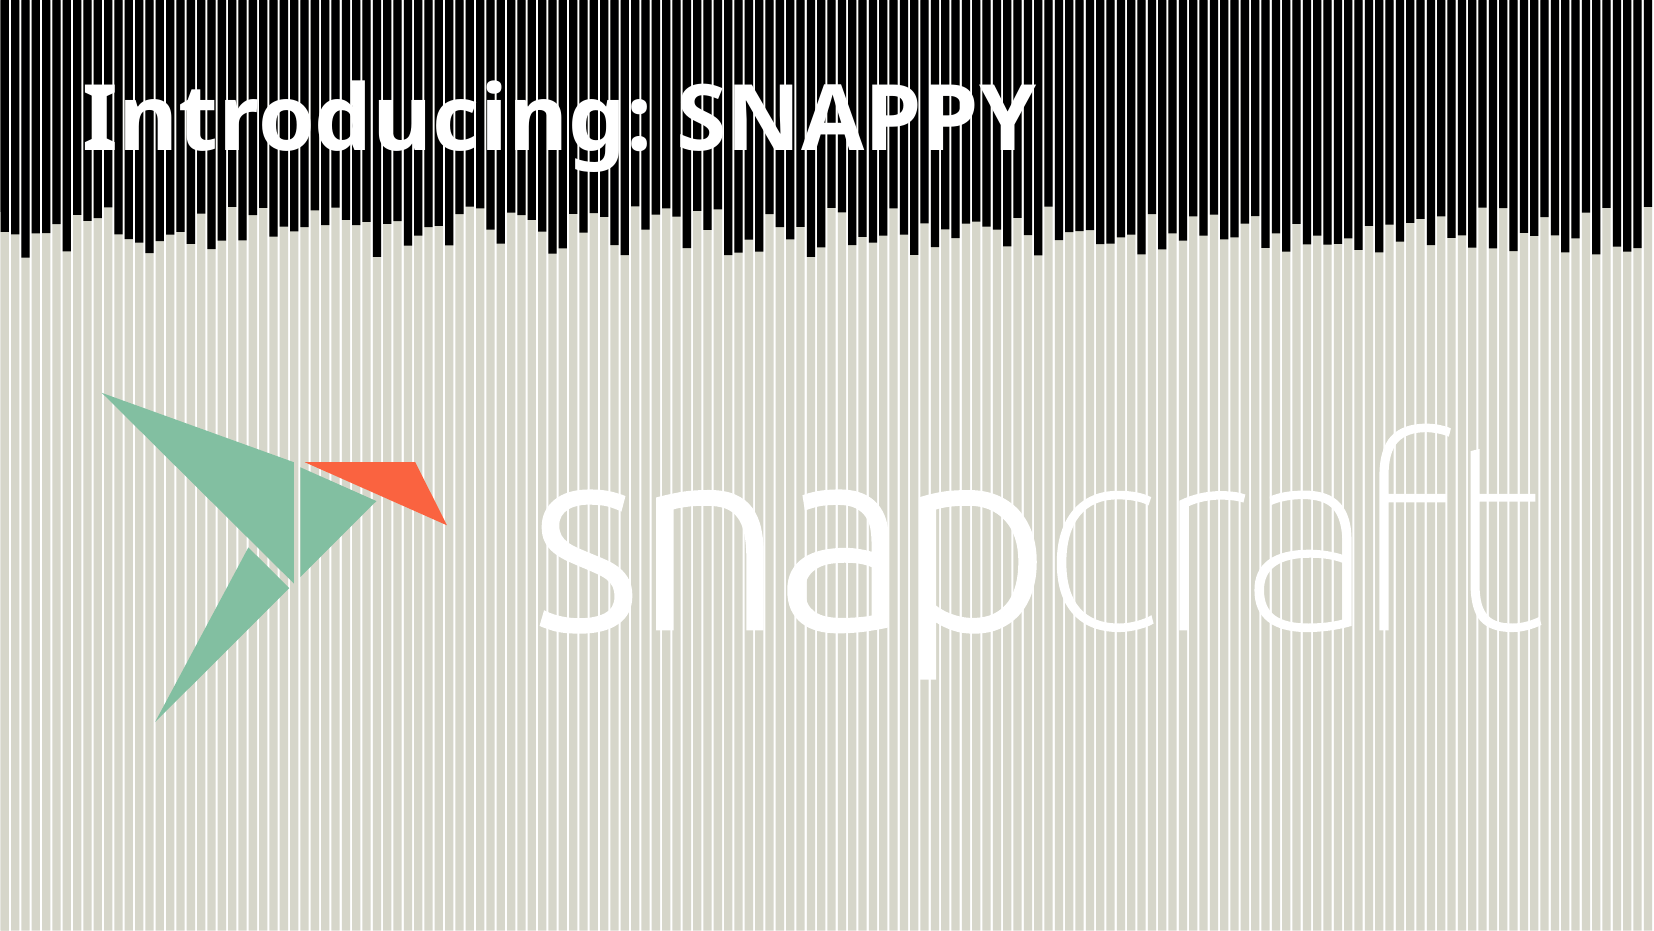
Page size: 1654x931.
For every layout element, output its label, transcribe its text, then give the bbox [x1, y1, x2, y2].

title Introducing: SNAPPY [82, 37, 1571, 193]
picture [89, 381, 1551, 745]
